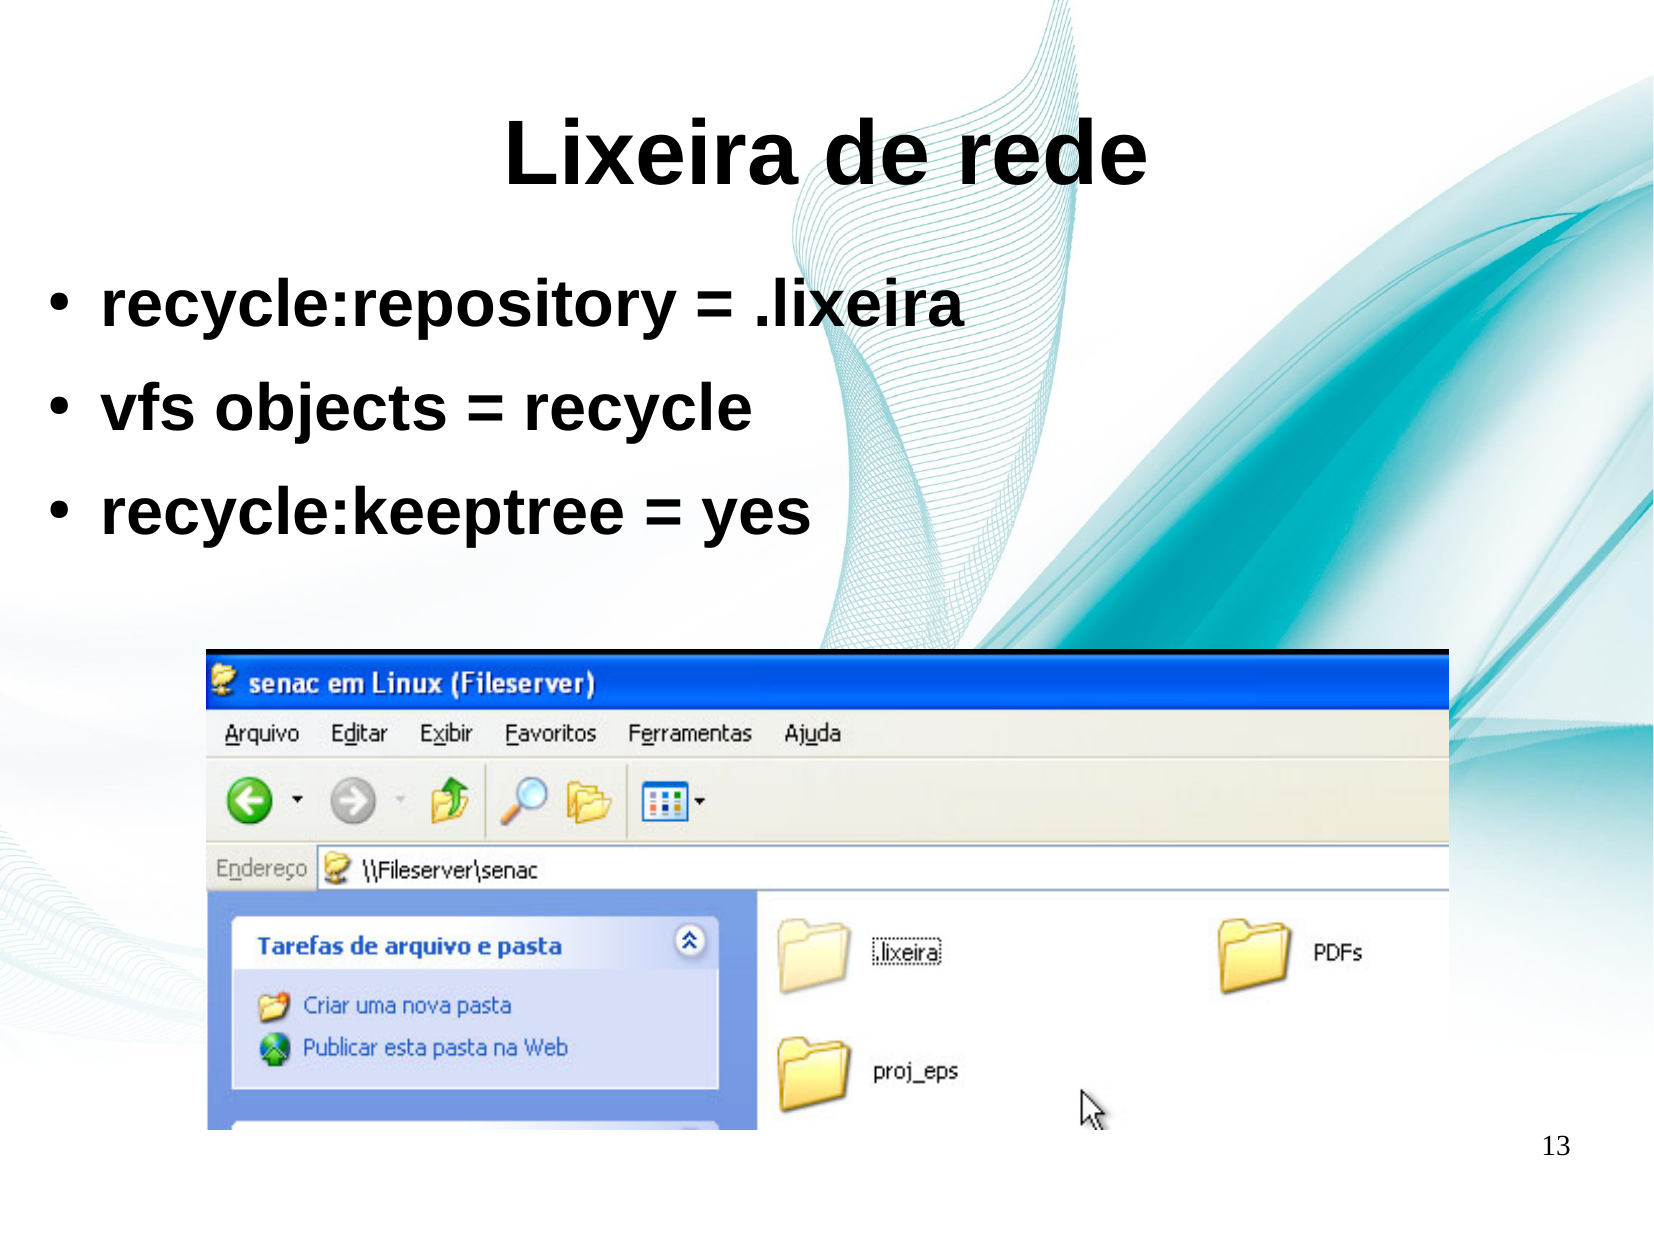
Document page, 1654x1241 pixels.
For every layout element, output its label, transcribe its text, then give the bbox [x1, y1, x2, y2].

list recycle:repository = .lixeira vfs objects = recycle recycle:keeptree = yes [29, 265, 1625, 916]
picture [0, 0, 1654, 1130]
title Lixeira de rede [82, 56, 1571, 250]
